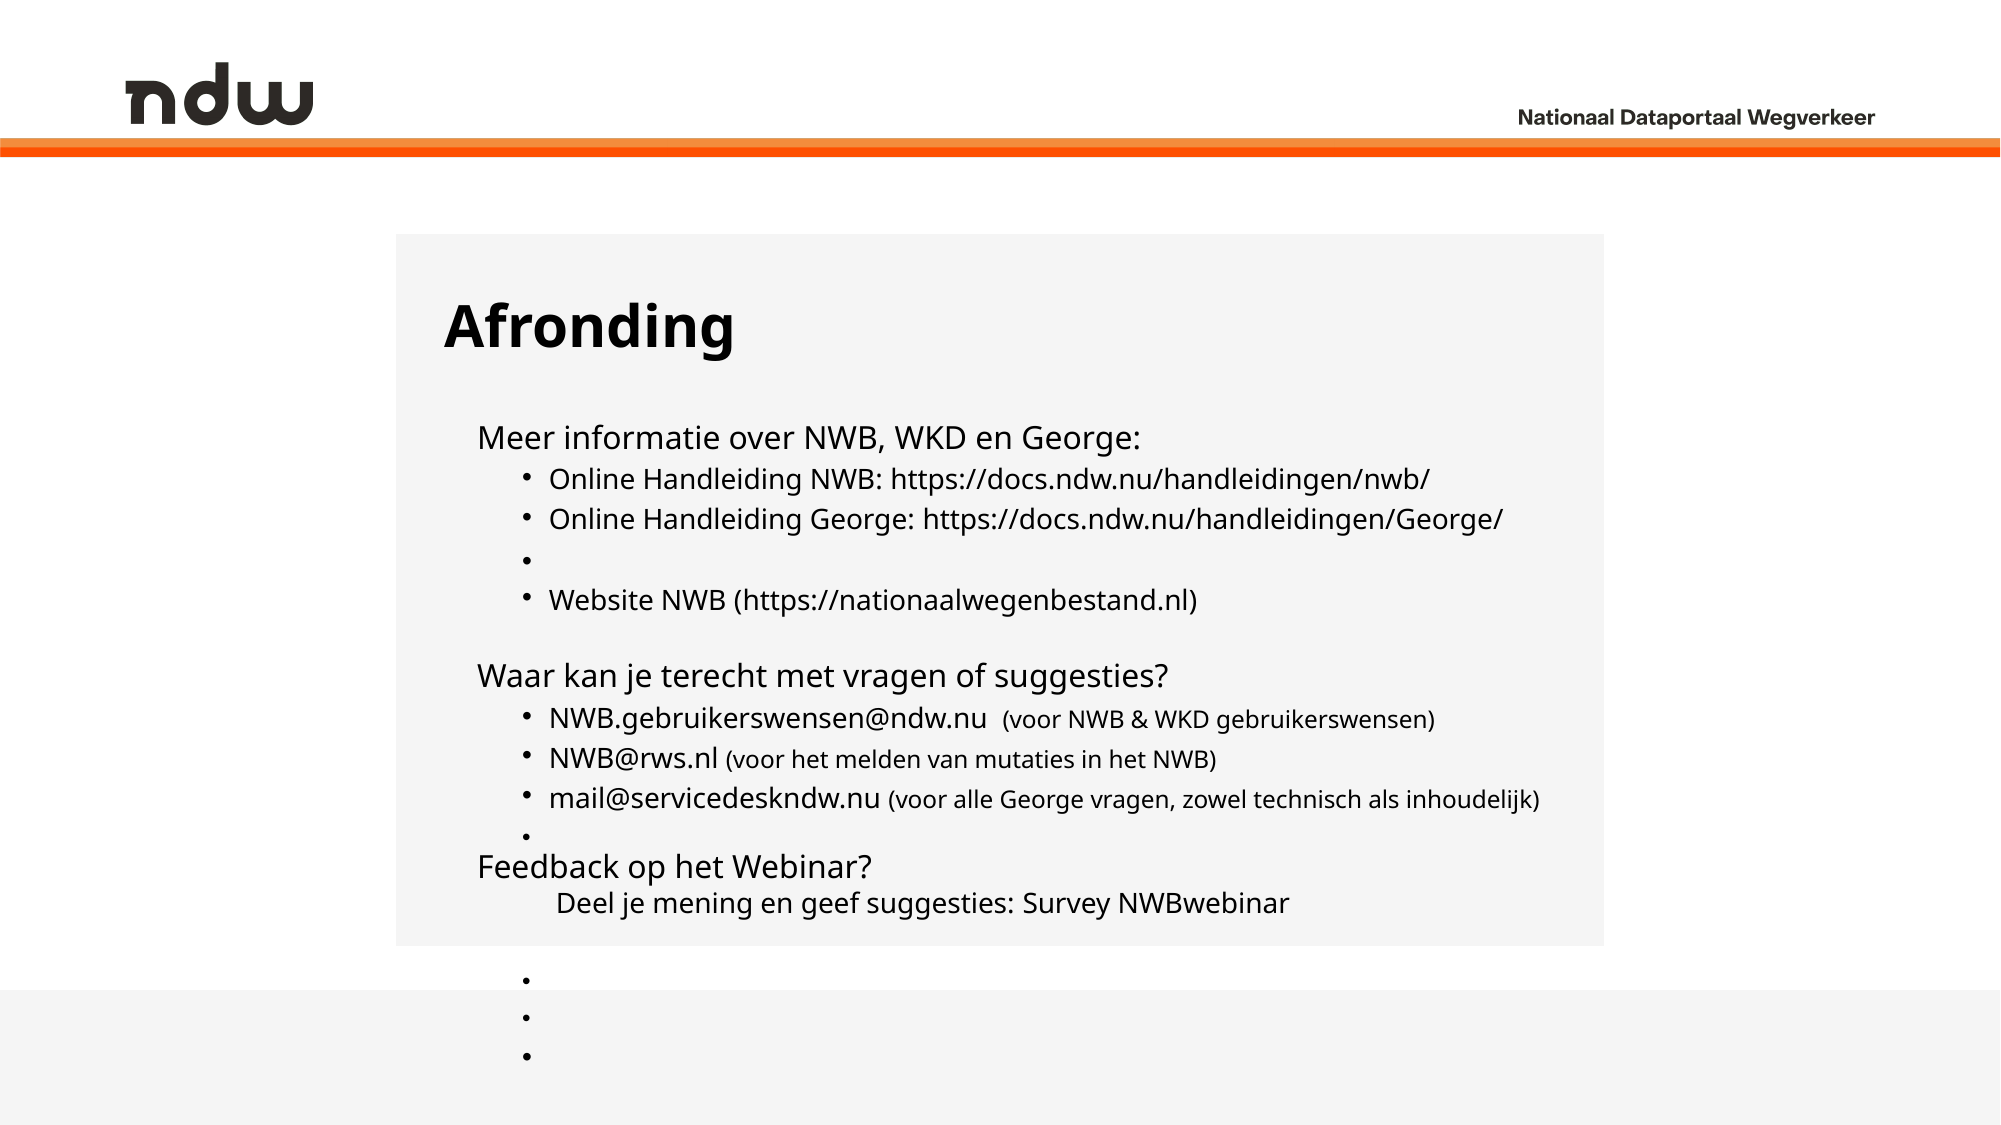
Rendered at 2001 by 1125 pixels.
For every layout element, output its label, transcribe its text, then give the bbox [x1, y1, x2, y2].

title Afronding [429, 246, 1598, 340]
list Meer informatie over NWB, WKD en George: Online Handleiding NWB: https://docs.ndw.nu/handleidingen/nwb/ Online Handleiding George: https://docs.ndw.nu/handleidingen/George/ Website NWB (https://nationaalwegenbestand.nl) Waar kan je terecht met vragen of suggesties? NWB.gebruikerswensen@ndw.nu (voor NWB & WKD gebruikerswensen) NWB@rws.nl (voor het melden van mutaties in het NWB) mail@servicedeskndw.nu (voor alle George vragen, zowel technisch als inhoudelijk) Feedback op het Webinar? Deel je mening en geef suggesties: Survey NWB webinar [412, 320, 1598, 909]
